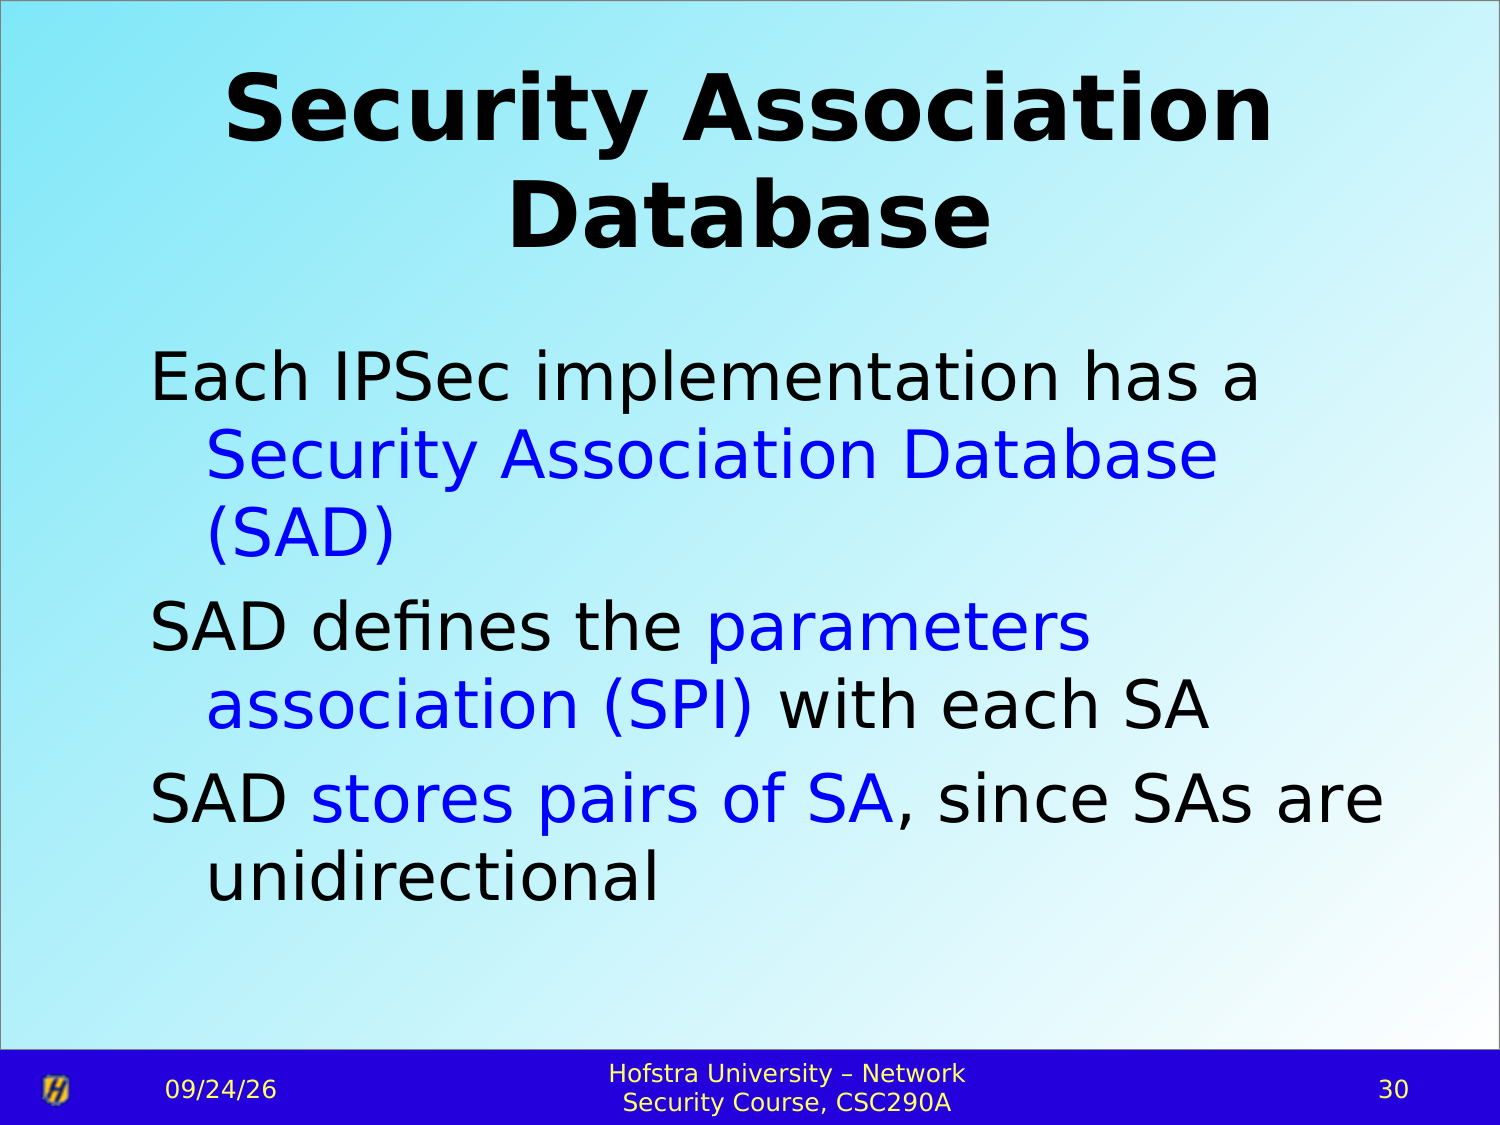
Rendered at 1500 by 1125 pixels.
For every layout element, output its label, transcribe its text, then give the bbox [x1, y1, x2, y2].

picture [37, 1072, 76, 1110]
list Each IPSec implementation has a Security Association Database (SAD) SAD defines the parameters association (SPI) with each SA SAD stores pairs of SA, since SAs are unidirectional [134, 330, 1410, 1007]
title Security Association Database [62, 47, 1438, 277]
